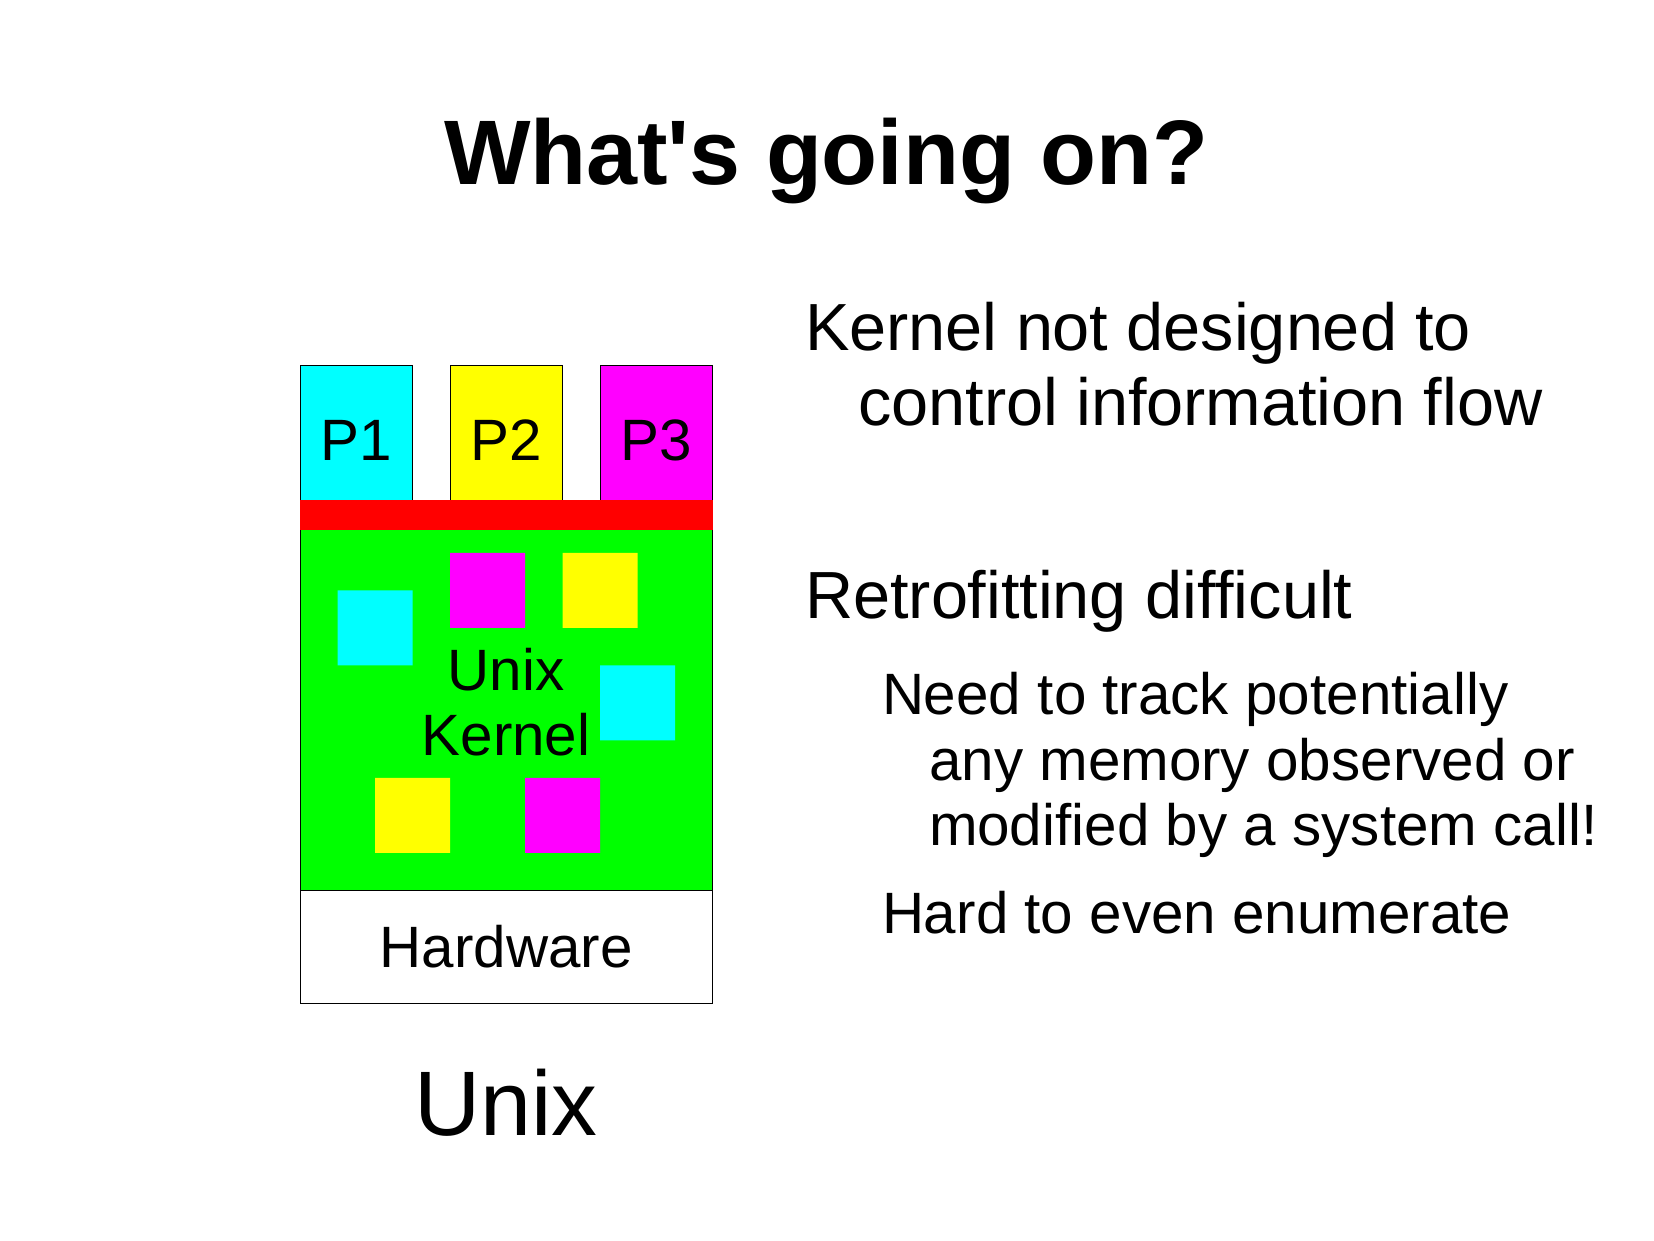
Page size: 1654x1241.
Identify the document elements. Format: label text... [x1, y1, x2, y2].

list Kernel not designed to control information flow Retrofitting difficult Need to track potentially any memory observed or modified by a system call! Hard to even enumerate [787, 290, 1613, 1094]
title What's going on? [82, 49, 1571, 257]
text_box [600, 665, 676, 741]
text_box Unix Kernel [300, 530, 713, 890]
text_box [525, 777, 601, 853]
text_box [375, 777, 451, 853]
text_box P3 [600, 365, 713, 500]
text_box P2 [450, 365, 563, 500]
text_box [562, 552, 638, 628]
text_box [450, 552, 526, 628]
text_box Hardware [300, 890, 713, 1004]
text_box [337, 590, 413, 666]
text_box P1 [300, 365, 413, 500]
text_box Unix [300, 1045, 713, 1163]
